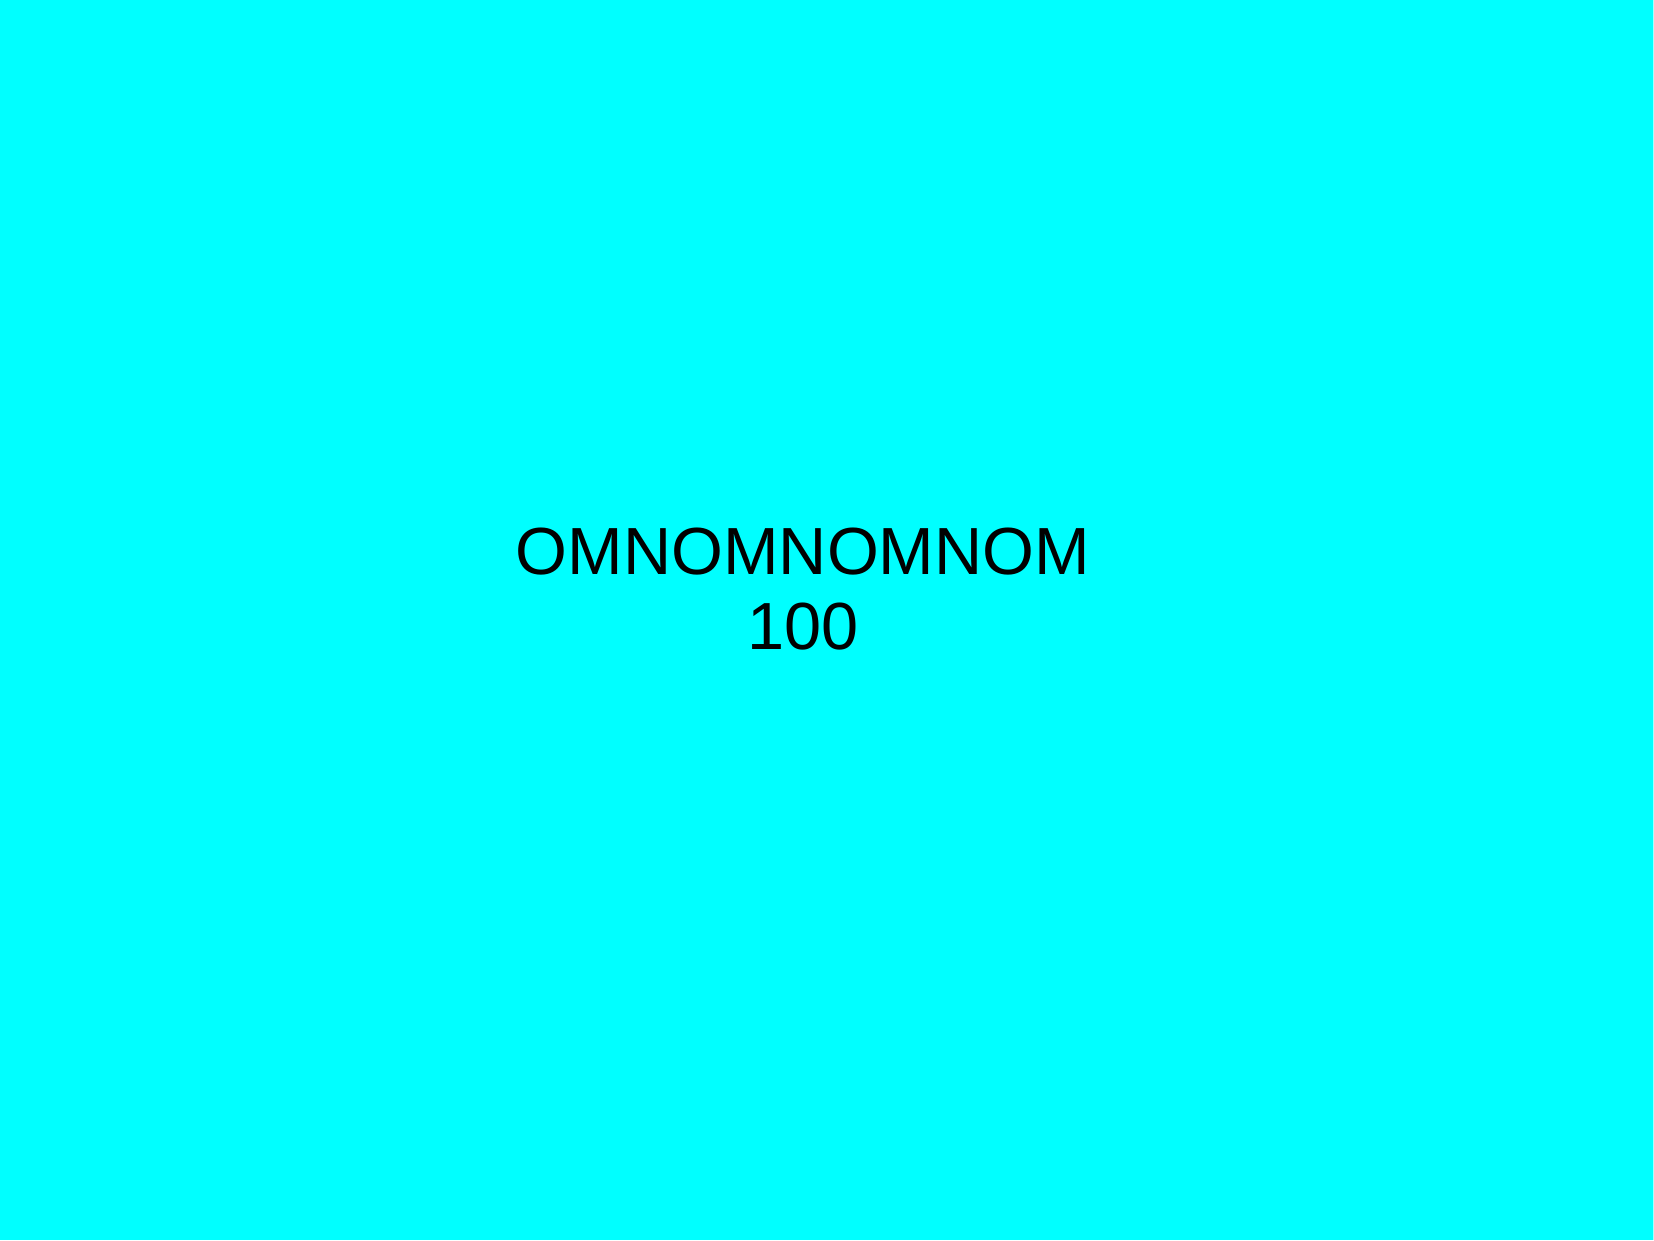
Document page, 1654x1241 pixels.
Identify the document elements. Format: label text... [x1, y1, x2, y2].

subtitle OMNOMNOMNOM 100 [59, 59, 1548, 1119]
